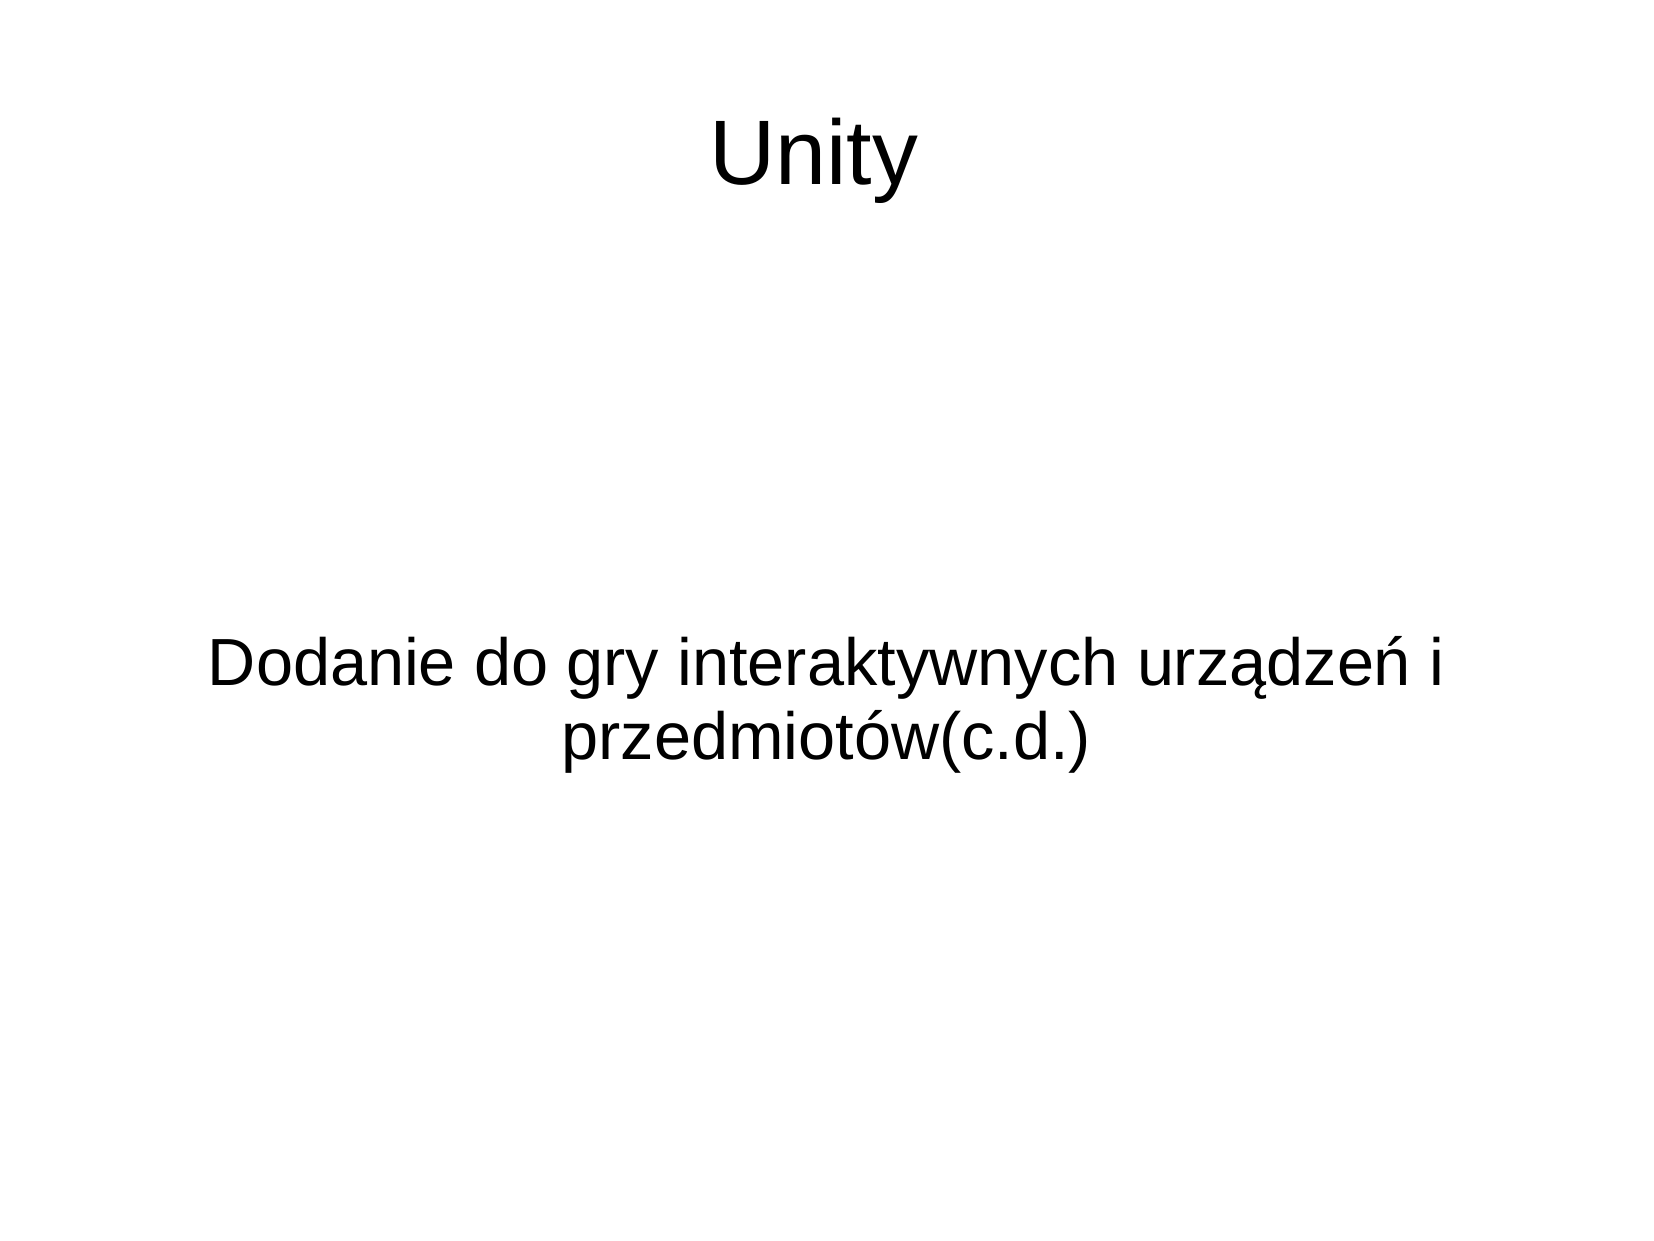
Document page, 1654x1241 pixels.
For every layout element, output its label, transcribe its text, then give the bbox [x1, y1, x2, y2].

subtitle Dodanie do gry interaktywnych urządzeń i przedmiotów(c.d.) [82, 290, 1571, 1109]
title Unity [82, 49, 1571, 257]
